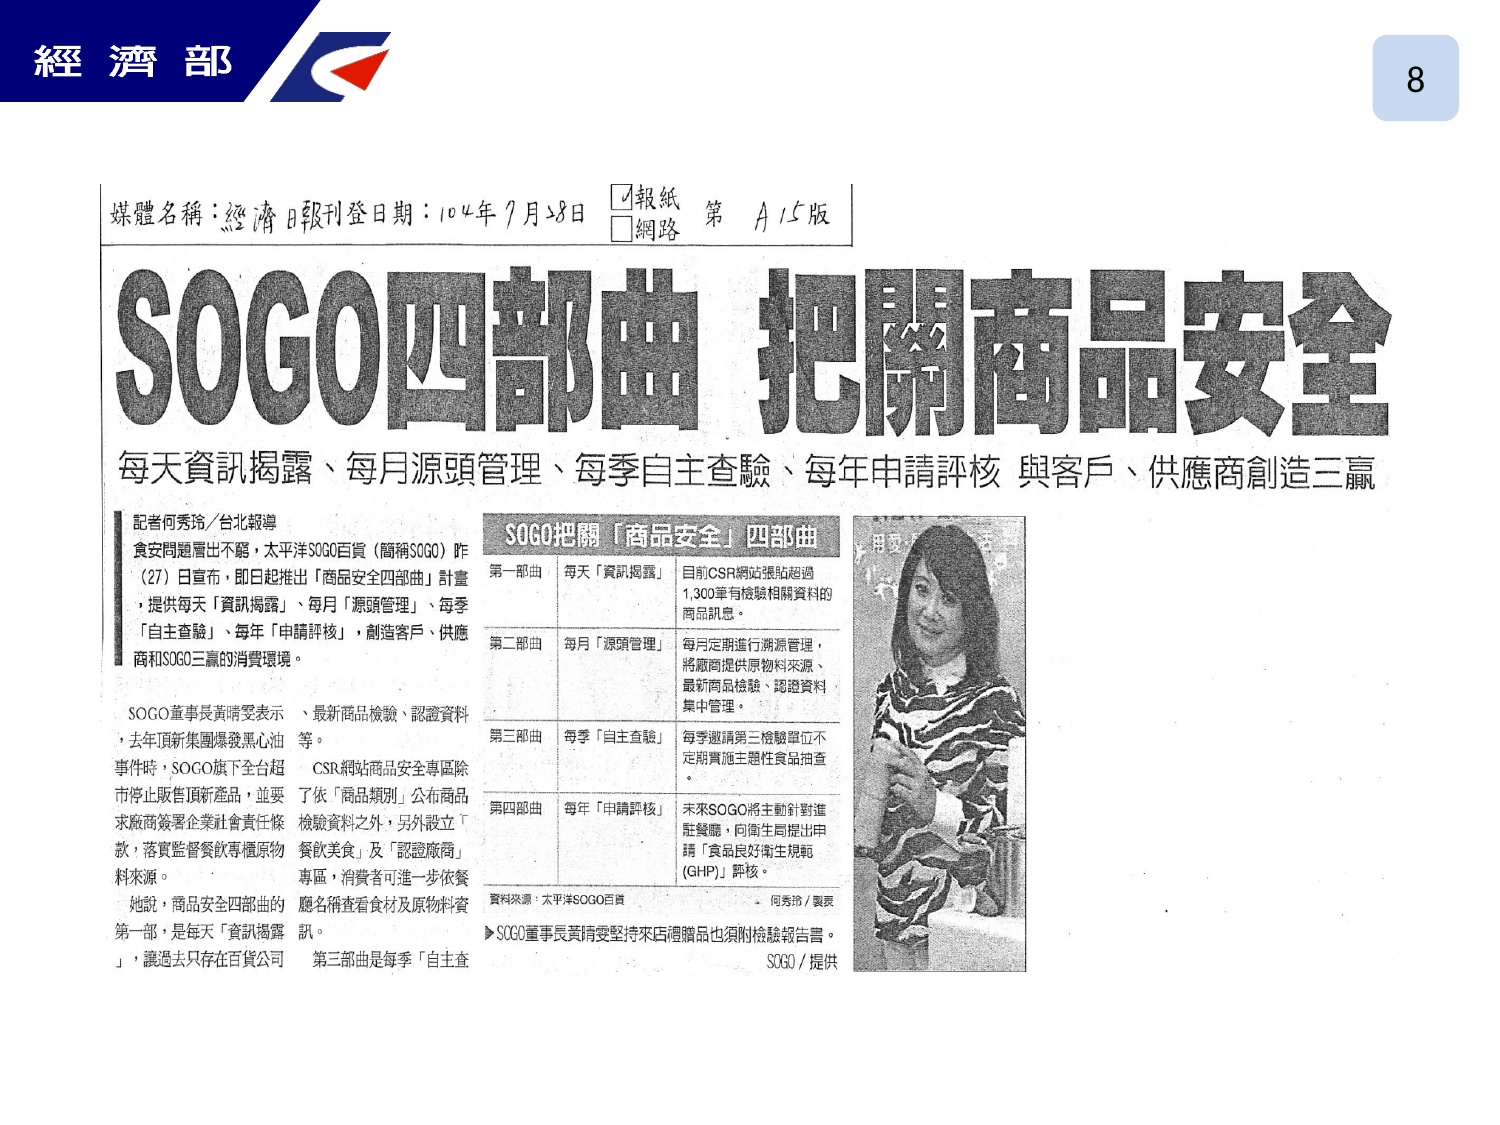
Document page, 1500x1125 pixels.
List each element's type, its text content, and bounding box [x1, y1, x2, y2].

picture [100, 184, 1400, 976]
text_box [0, 0, 321, 102]
text_box 8 [1372, 34, 1459, 122]
picture [269, 32, 391, 102]
